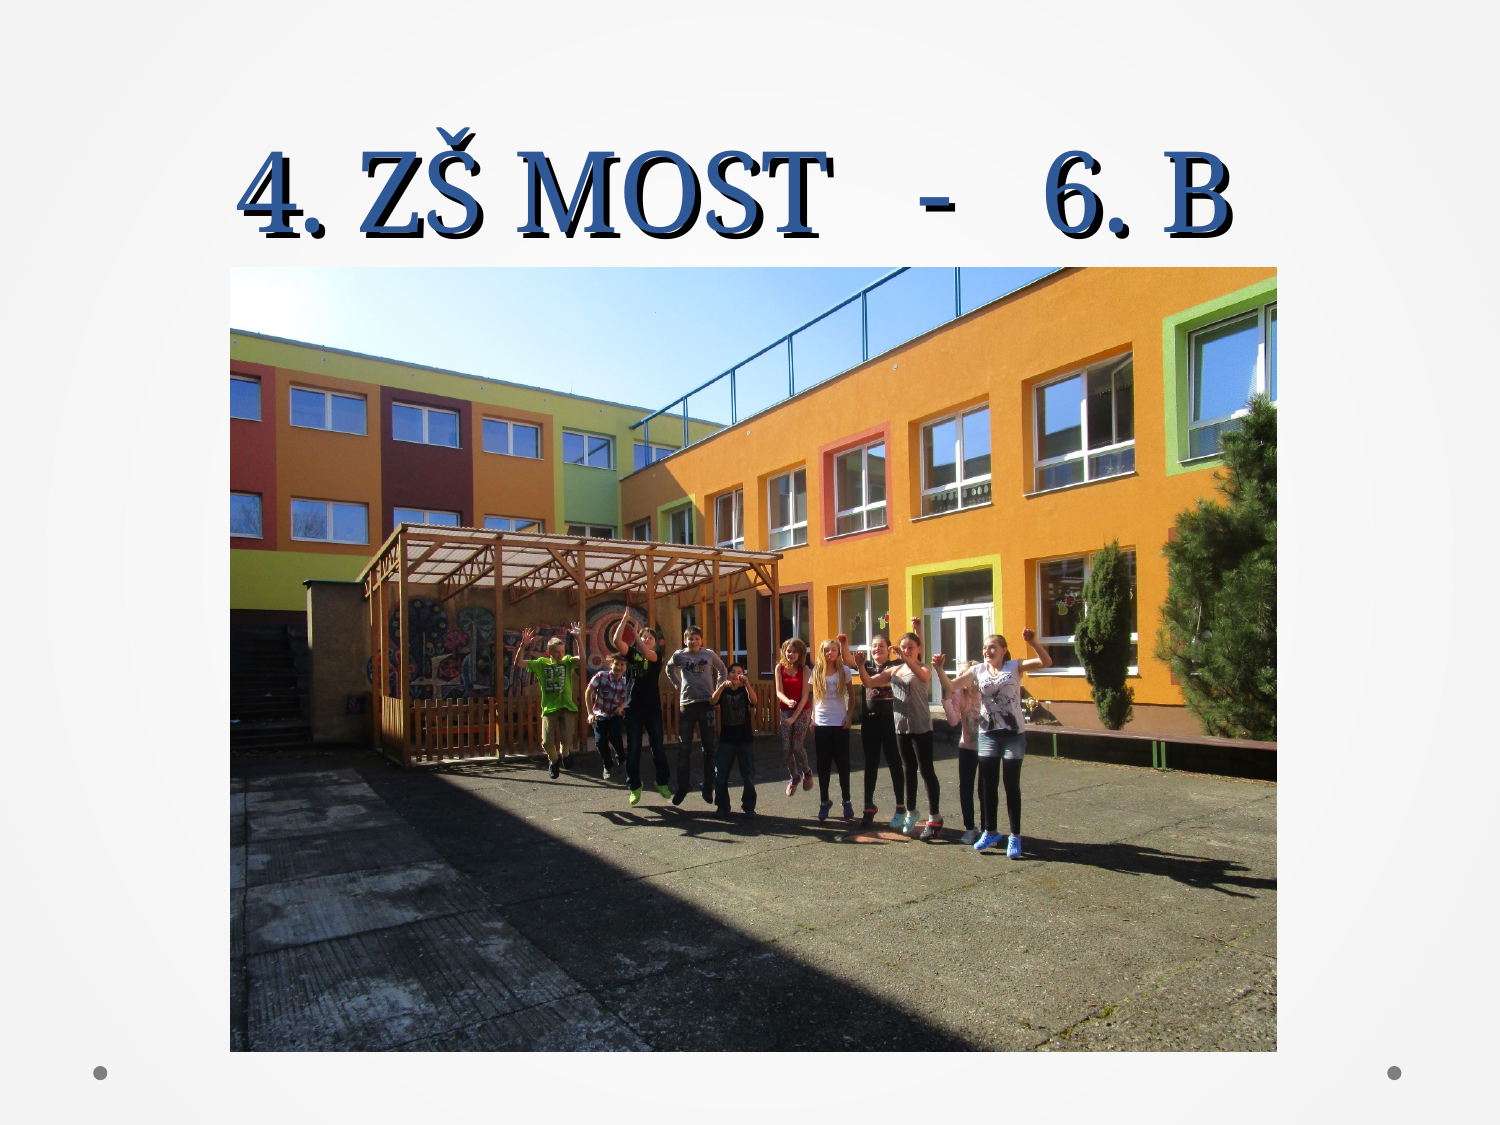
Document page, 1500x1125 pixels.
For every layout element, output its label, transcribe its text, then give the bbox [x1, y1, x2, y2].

picture [230, 267, 1277, 1052]
title 4. ZŠ MOST - 6. B [75, 0, 1426, 263]
